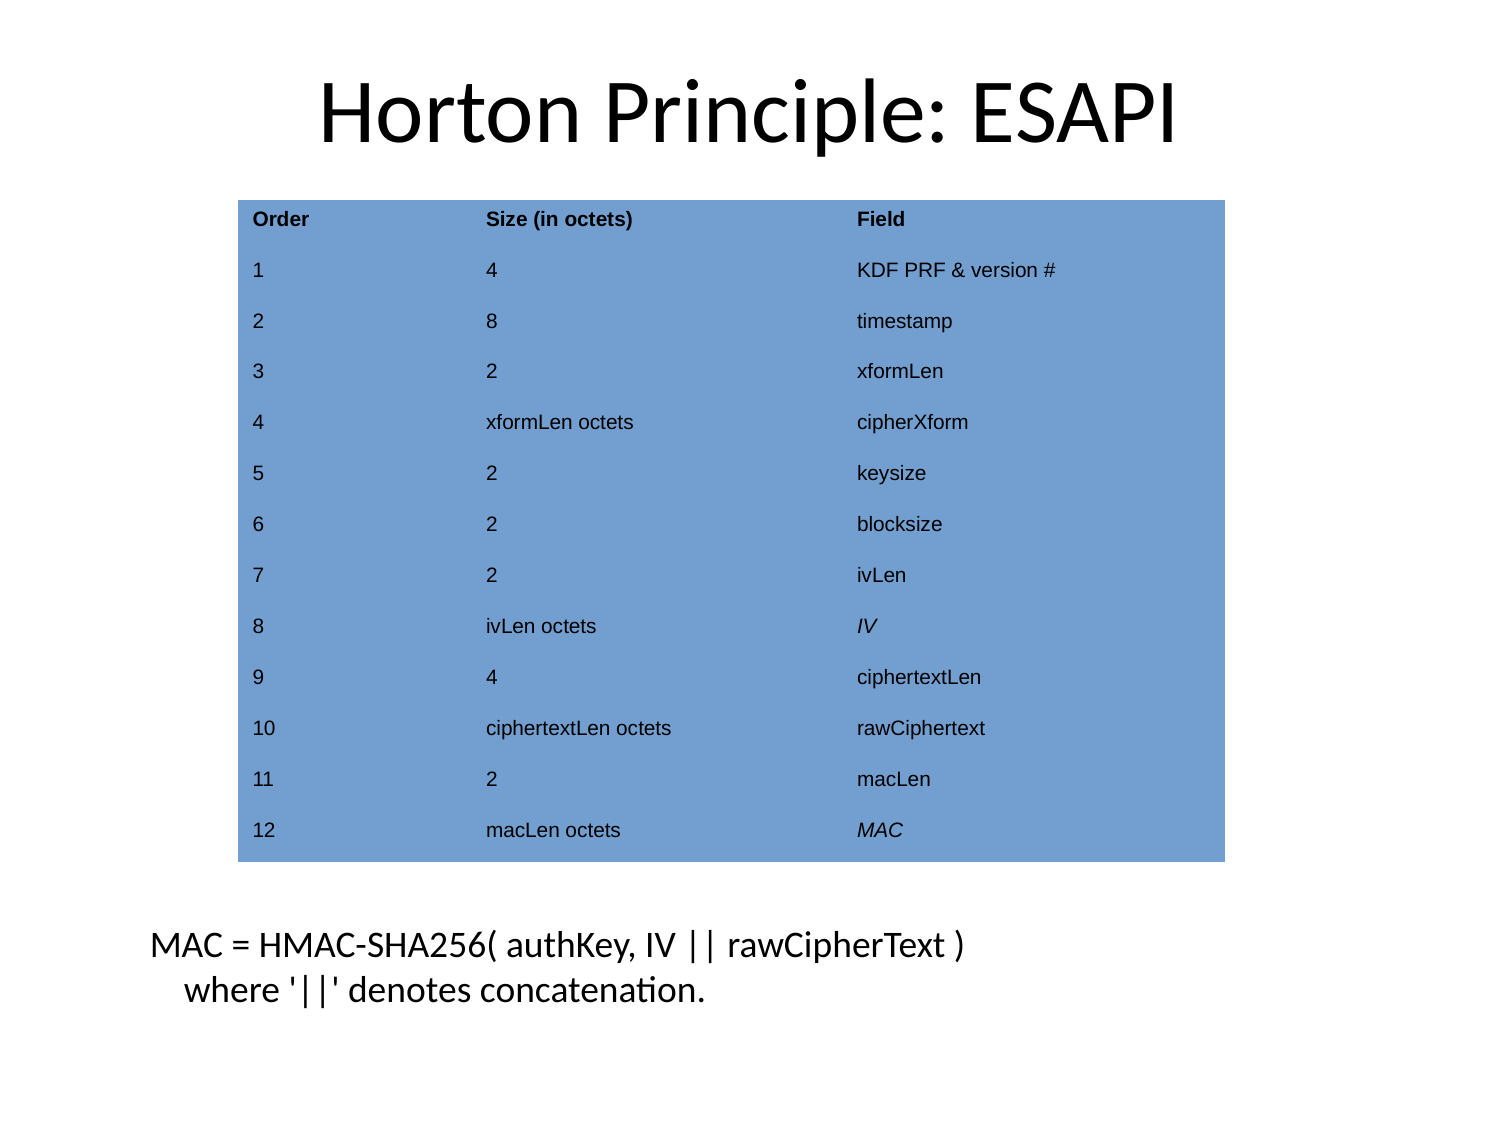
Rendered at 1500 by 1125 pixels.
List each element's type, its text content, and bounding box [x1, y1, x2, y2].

table_cell timestamp [842, 302, 1225, 353]
table_cell 12 [238, 811, 471, 862]
table_cell 4 [238, 404, 471, 455]
table_cell keysize [842, 455, 1225, 505]
table_cell 4 [471, 658, 842, 709]
table_cell 8 [238, 607, 471, 658]
table_cell xformLen octets [471, 404, 842, 455]
table_cell 9 [238, 658, 471, 709]
table_cell blocksize [842, 505, 1225, 556]
table_cell 7 [238, 556, 471, 607]
table_cell 2 [471, 455, 842, 505]
table_cell 6 [238, 505, 471, 556]
table_cell 2 [471, 353, 842, 404]
table_cell MAC [842, 811, 1225, 862]
table_cell macLen [842, 760, 1225, 811]
table_cell xformLen [842, 353, 1225, 404]
table_cell 10 [238, 709, 471, 760]
table_cell 1 [238, 251, 471, 302]
table_cell macLen octets [471, 811, 842, 862]
table_cell rawCiphertext [842, 709, 1225, 760]
table_cell 3 [238, 353, 471, 404]
table_cell 11 [238, 760, 471, 811]
table_cell KDF PRF & version # [842, 251, 1225, 302]
table_cell ciphertextLen octets [471, 709, 842, 760]
table_header Order [238, 200, 471, 251]
table_cell 2 [471, 760, 842, 811]
table_header Field [842, 200, 1225, 251]
table_cell 2 [471, 505, 842, 556]
table_cell 5 [238, 455, 471, 505]
table_cell 8 [471, 302, 842, 353]
table_header Size (in octets) [471, 200, 842, 251]
table_cell 4 [471, 251, 842, 302]
table_cell 2 [471, 556, 842, 607]
text_box MAC = HMAC-SHA256( authKey, IV || rawCipherText ) where '||' denotes concatenation. [135, 912, 1336, 1063]
table_cell IV [842, 607, 1225, 658]
text_box Horton Principle: ESAPI [75, 12, 1425, 200]
table_cell ivLen [842, 556, 1225, 607]
table_cell ivLen octets [471, 607, 842, 658]
table_cell ciphertextLen [842, 658, 1225, 709]
table_cell cipherXform [842, 404, 1225, 455]
table_cell 2 [238, 302, 471, 353]
